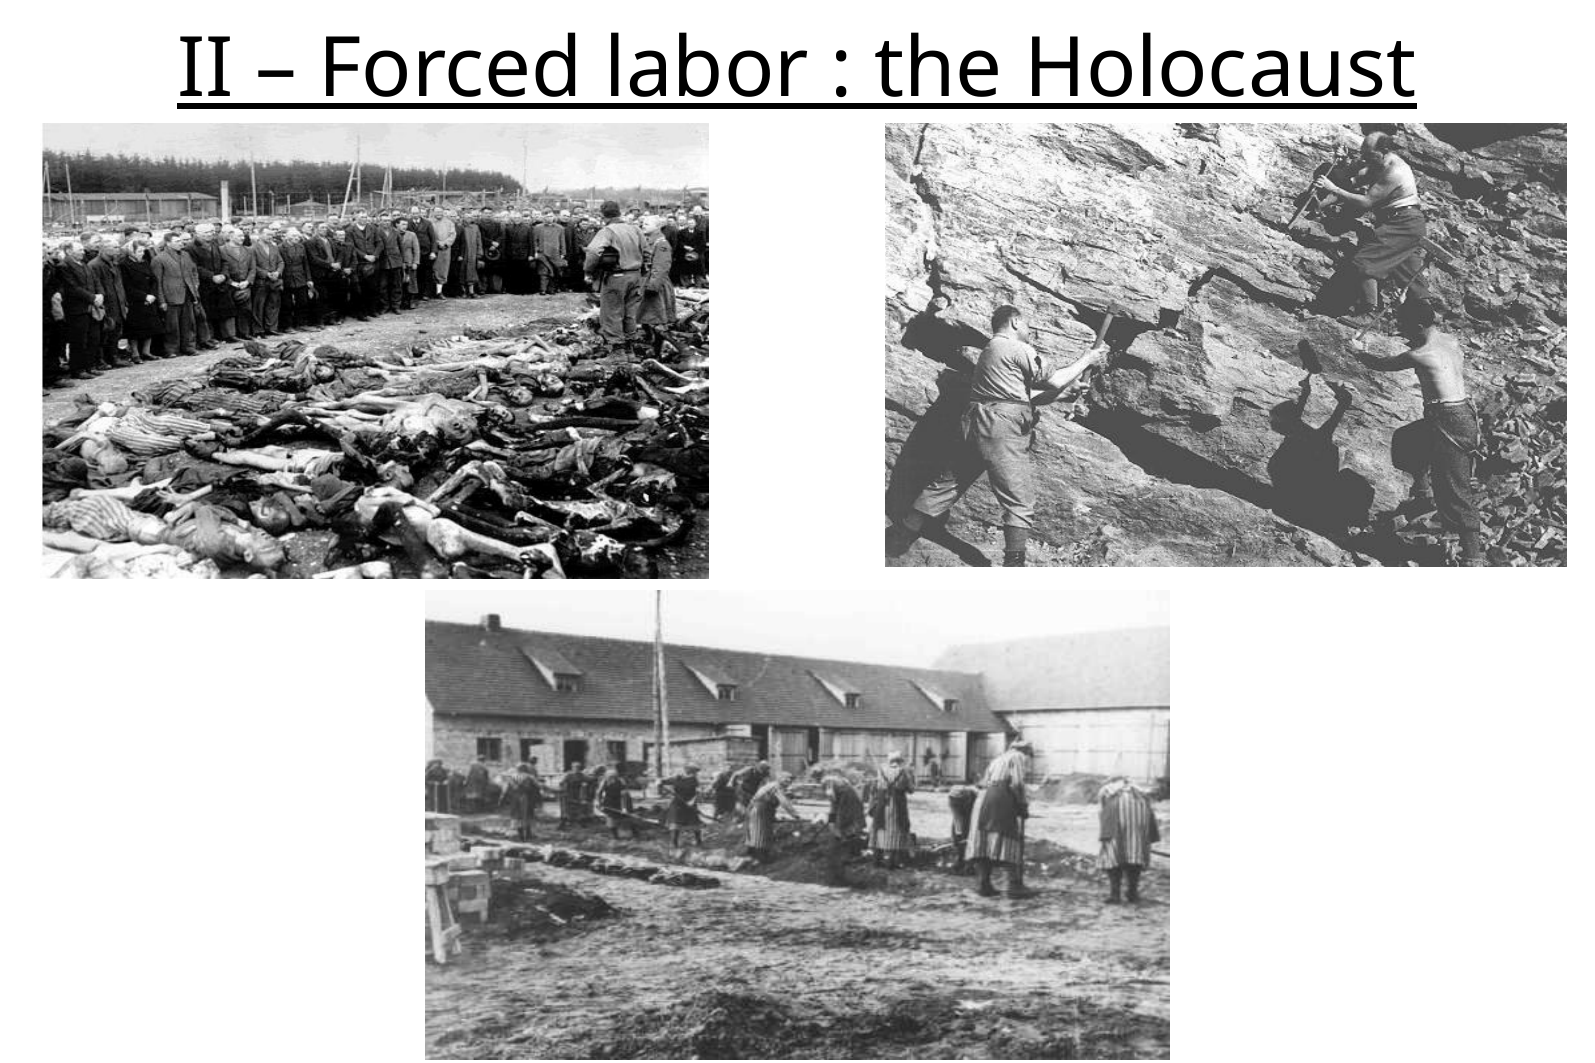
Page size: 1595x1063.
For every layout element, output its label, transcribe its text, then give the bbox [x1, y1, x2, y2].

picture [425, 590, 1170, 1060]
picture [885, 123, 1567, 567]
text_box II – Forced labor : the Holocaust [0, 0, 1595, 127]
picture [40, 123, 709, 579]
